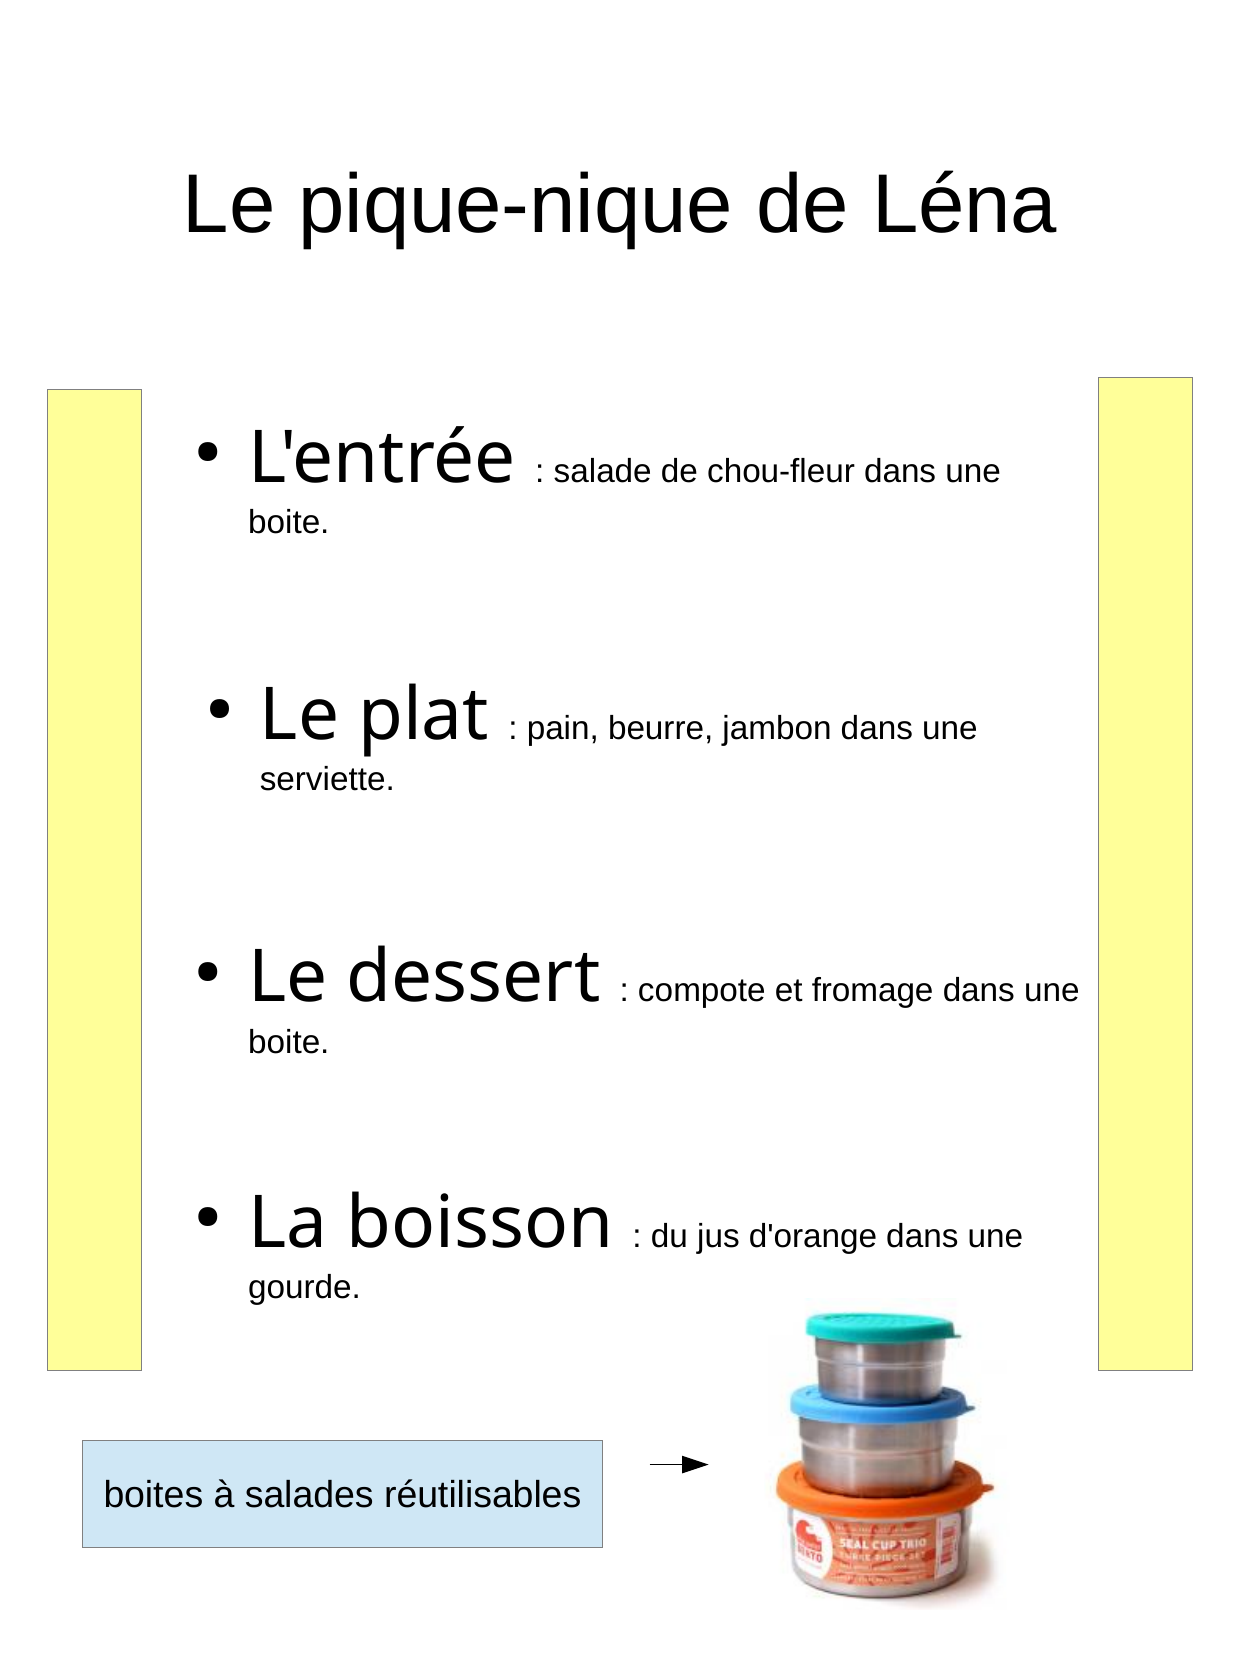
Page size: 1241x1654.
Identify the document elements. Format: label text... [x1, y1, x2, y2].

text_box boites à salades réutilisables [82, 1440, 603, 1548]
list Le dessert : compote et fromage dans une boite. [177, 923, 1087, 1123]
text_box [47, 389, 142, 1371]
list L'entrée : salade de chou-fleur dans une boite. [177, 404, 1087, 603]
list La boisson : du jus d'orange dans une gourde. [177, 1169, 1087, 1368]
text_box [1098, 377, 1193, 1371]
picture [764, 1298, 1010, 1610]
list Le plat : pain, beurre, jambon dans une serviette. [188, 661, 1098, 860]
title Le pique-nique de Léna [62, 65, 1179, 342]
